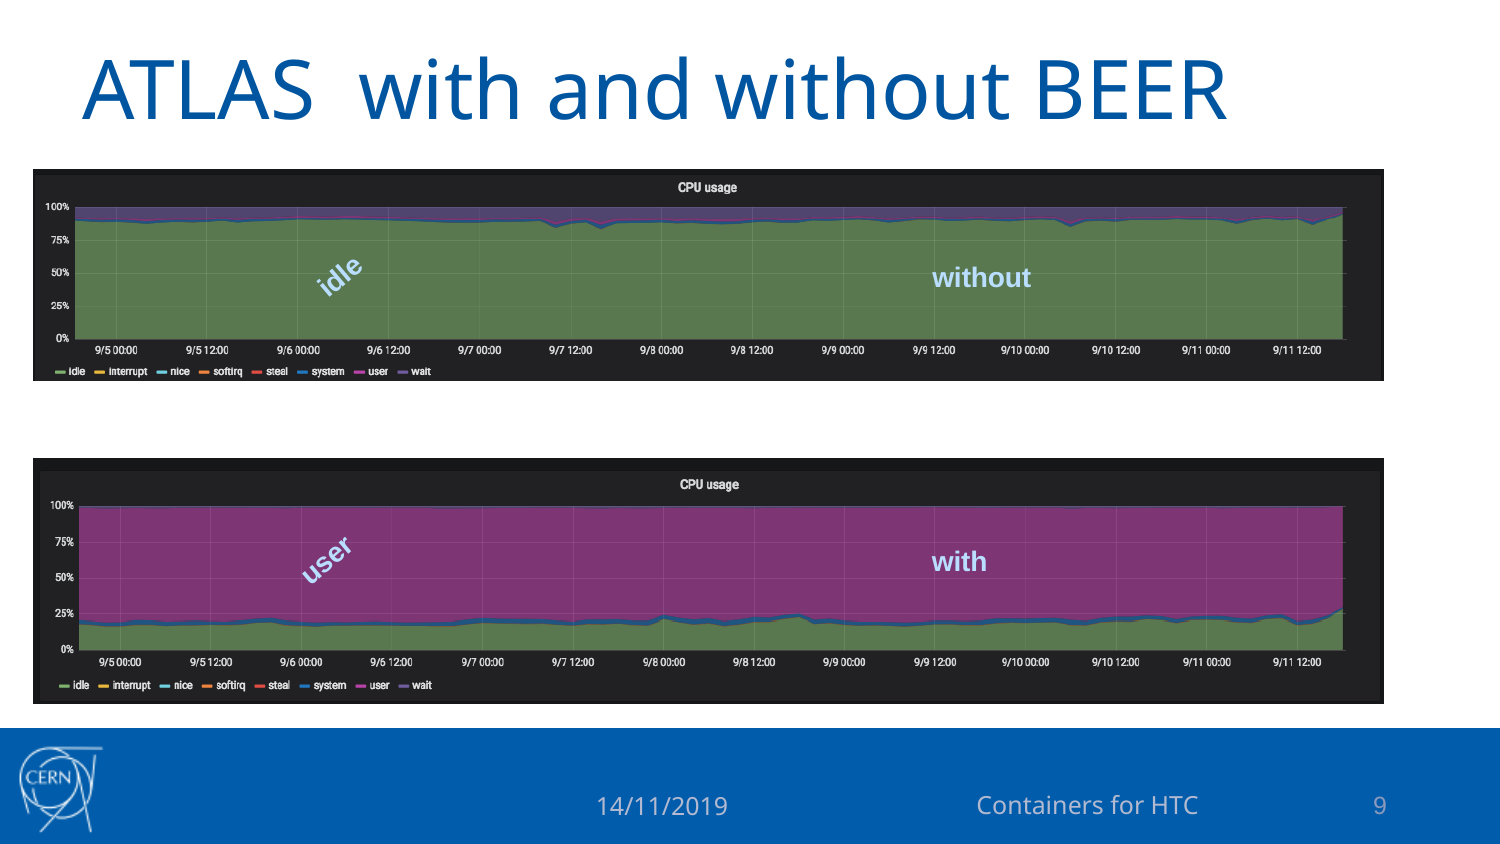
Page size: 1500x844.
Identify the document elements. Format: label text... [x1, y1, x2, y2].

footer Containers for HTC [850, 782, 1326, 827]
text_box without [917, 252, 1047, 301]
text_box user [276, 511, 376, 606]
text_box idle [294, 231, 385, 319]
picture [33, 169, 1384, 381]
title ATLAS with and without BEER [75, 28, 1425, 145]
text_box with [917, 535, 1003, 585]
slide_number 14/11/2019 [487, 782, 838, 828]
picture [33, 458, 1384, 705]
slide_number <number> [1335, 782, 1426, 827]
